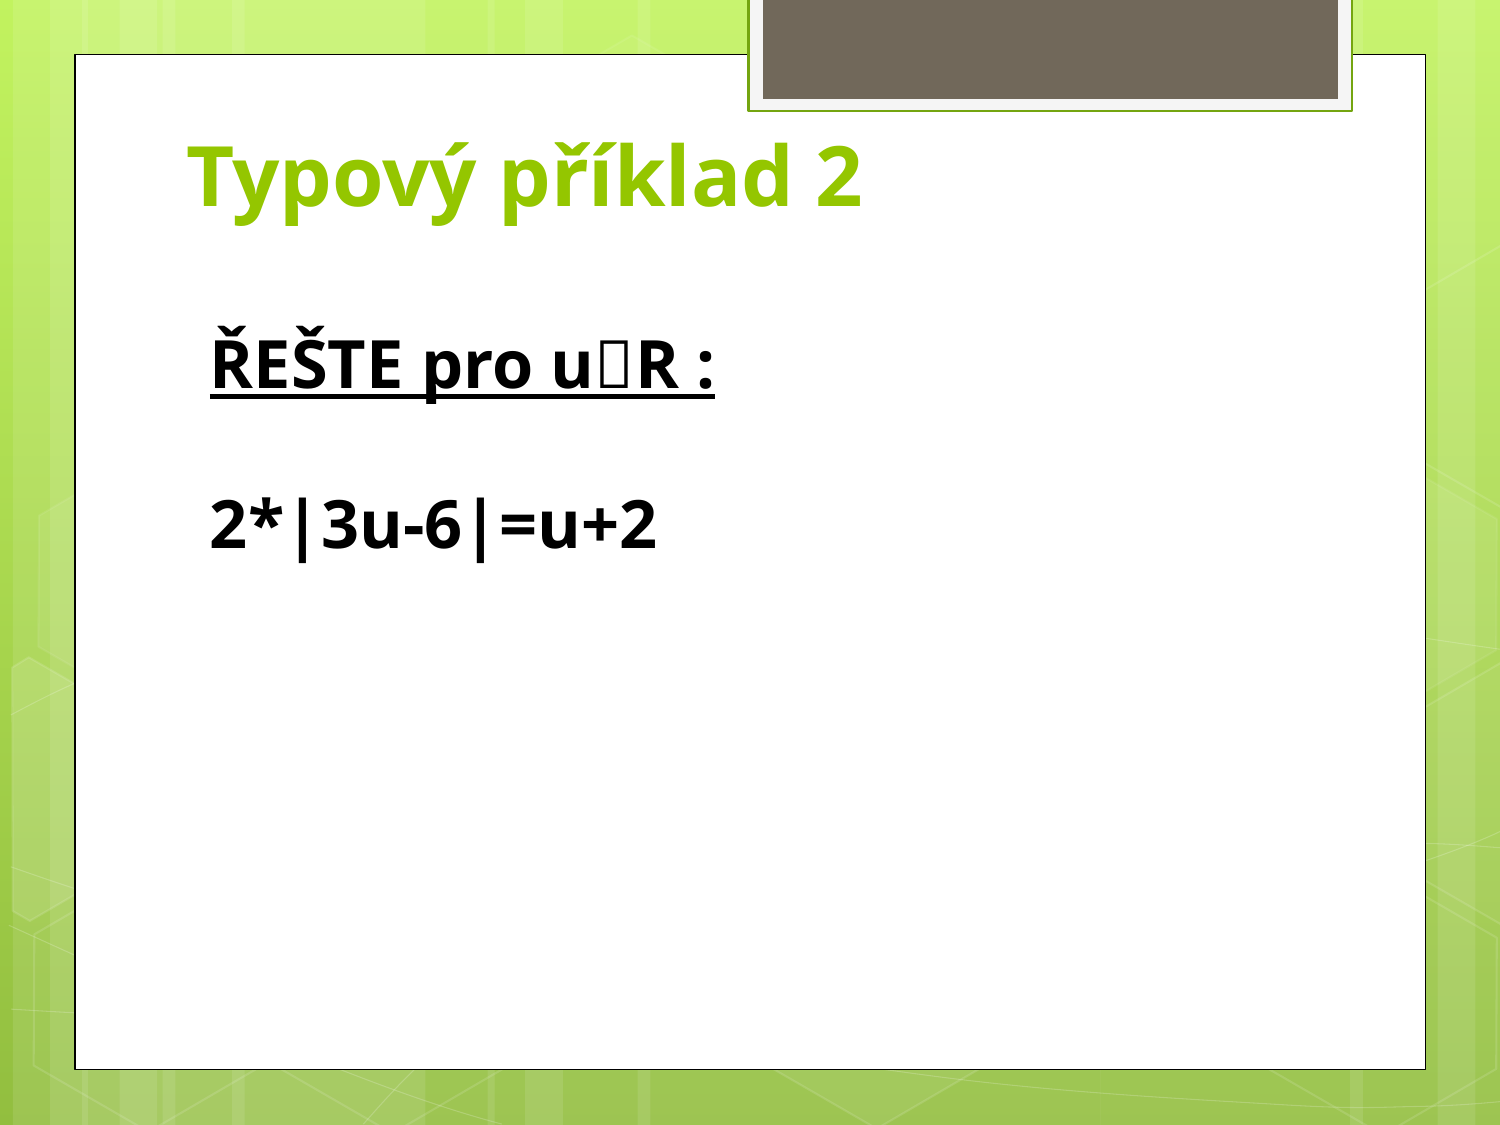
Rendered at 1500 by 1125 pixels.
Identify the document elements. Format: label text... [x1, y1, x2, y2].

text_box ŘEŠTE pro uR : 2*|3u-6|=u+2 [195, 314, 1128, 569]
title Typový příklad 2 [171, 42, 1415, 231]
